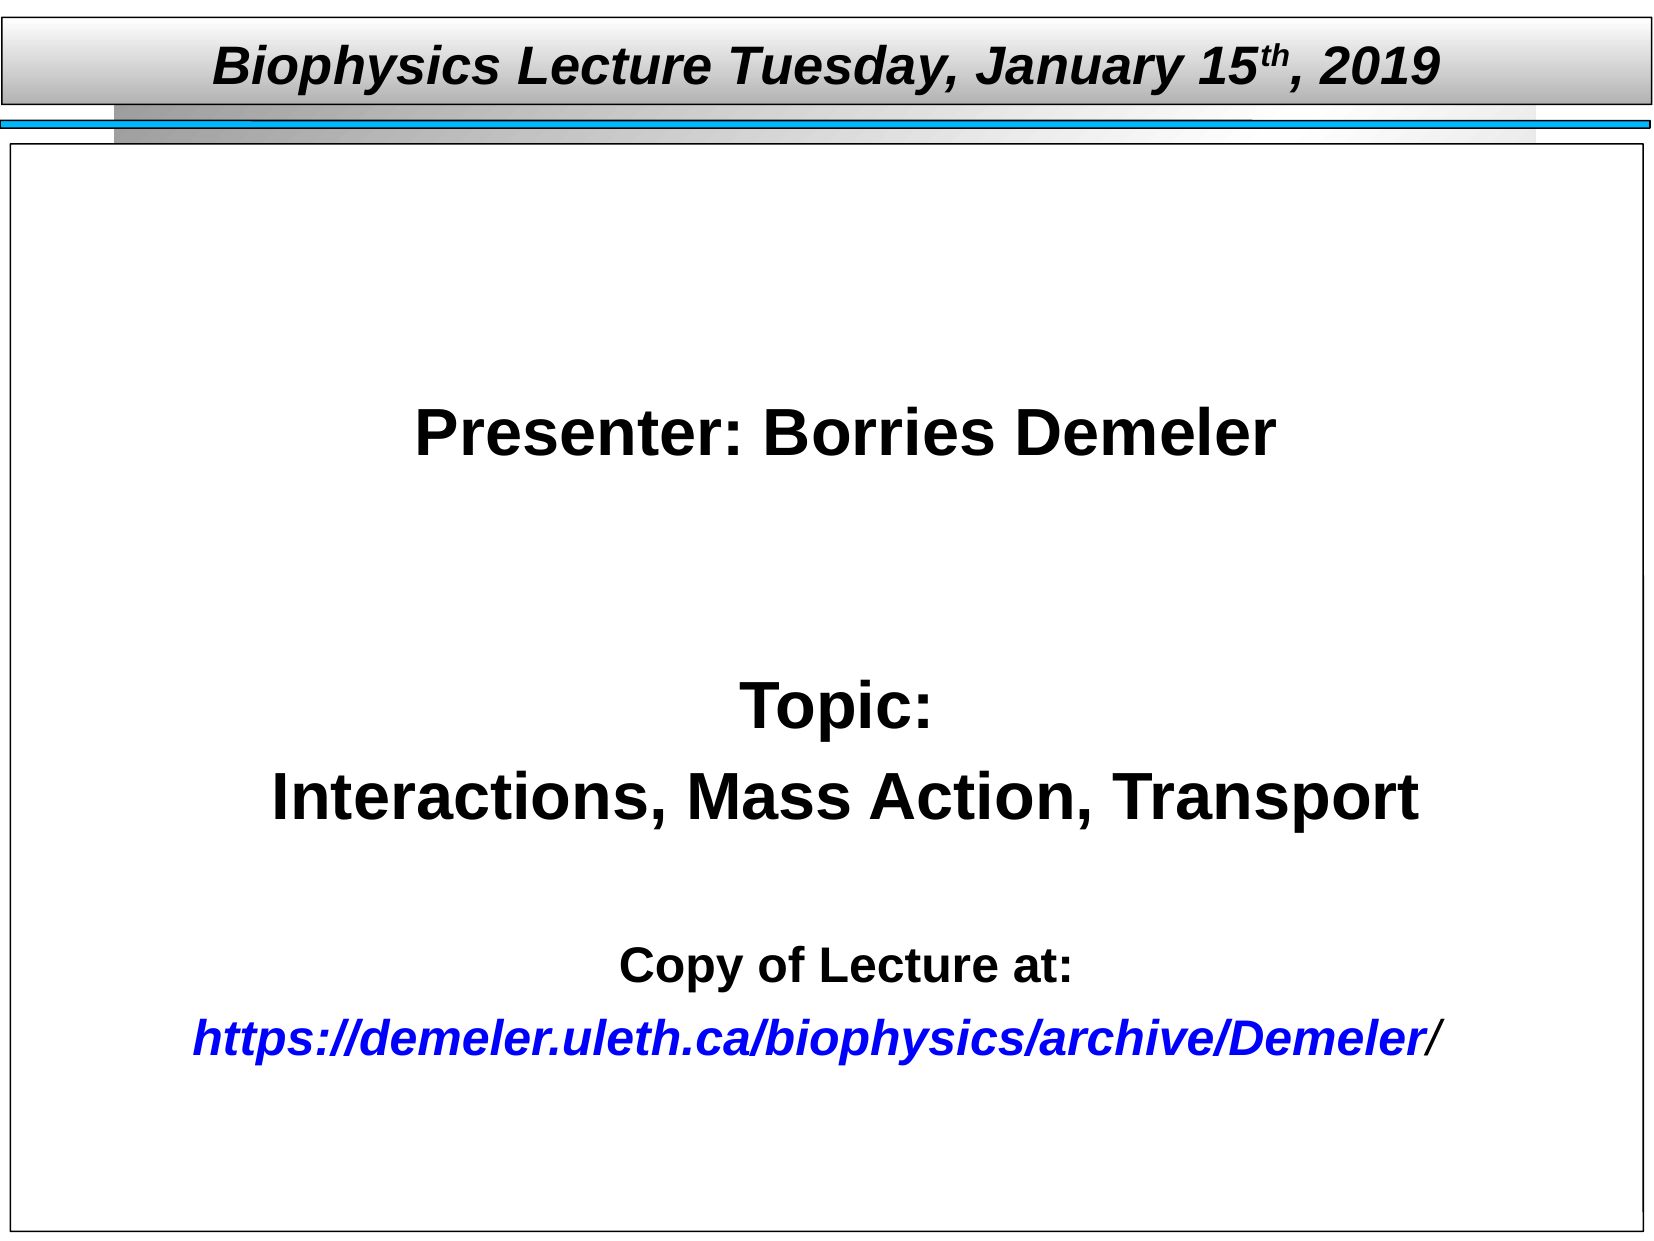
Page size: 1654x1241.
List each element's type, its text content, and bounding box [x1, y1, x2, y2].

text_box [10, 143, 1644, 1232]
text_box Presenter: Borries Demeler Topic: Interactions, Mass Action, Transport Copy of Lecture at: [78, 203, 1615, 1088]
text_box Biophysics Lecture Tuesday, January 15th, 2019 [1, 17, 1652, 105]
text_box [0, 120, 1651, 129]
text_box https://demeler.uleth.ca/biophysics/archive/Demeler/ [177, 1002, 1477, 1129]
